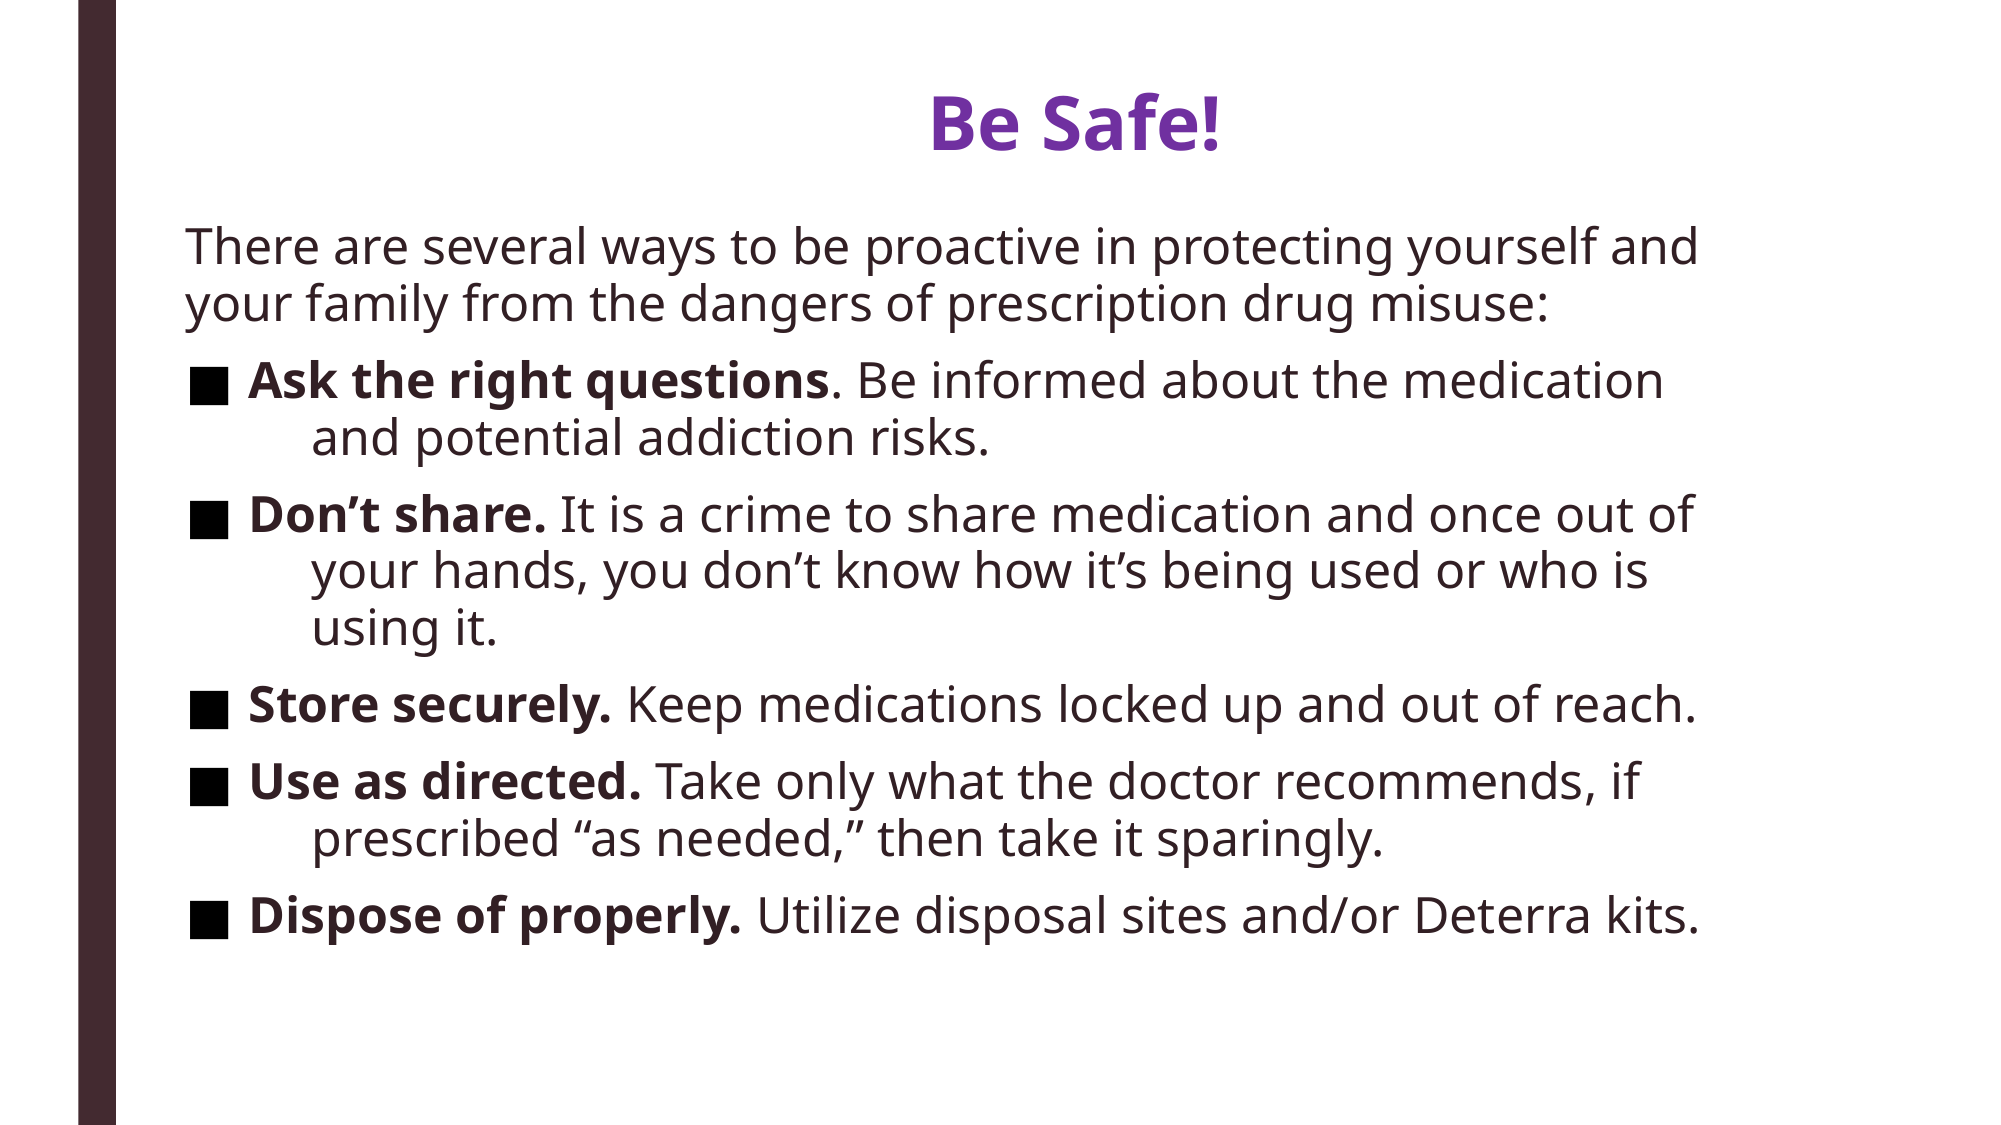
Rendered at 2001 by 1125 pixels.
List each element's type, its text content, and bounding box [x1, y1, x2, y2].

title Be Safe! [149, 79, 2000, 180]
list There are several ways to be proactive in protecting yourself and your family from the dangers of prescription drug misuse: Ask the right questions. Be informed about the medication and potential addiction risks. Don’t share. It is a crime to share medication and once out of your hands, you don’t know how it’s being used or who is using it. Store securely. Keep medications locked up and out of reach. Use as directed. Take only what the doctor recommends, if prescribed “as needed,” then take it sparingly. Dispose of properly. Utilize disposal sites and/or Deterra kits. [170, 212, 1773, 1092]
